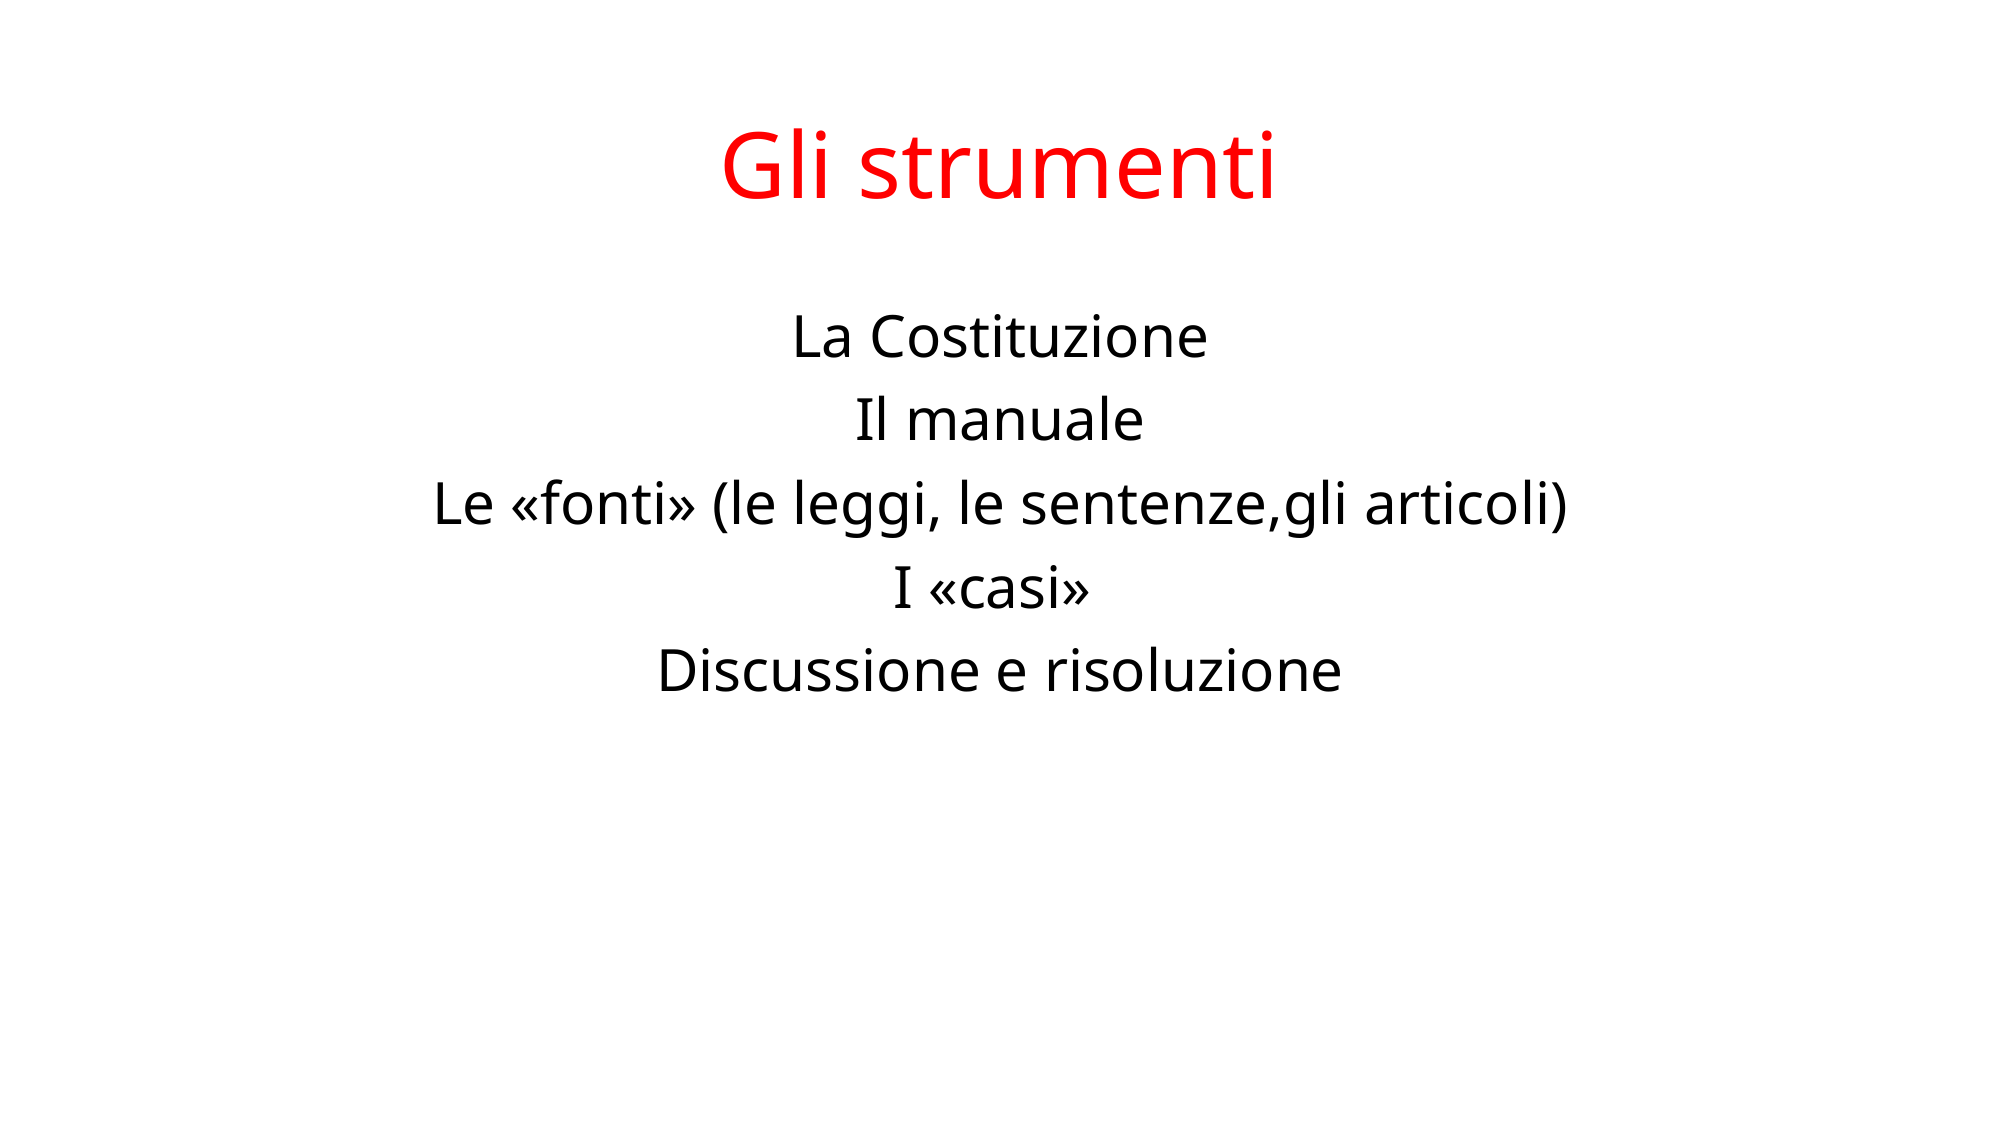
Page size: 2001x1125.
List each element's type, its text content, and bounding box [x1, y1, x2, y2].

list La Costituzione Il manuale Le «fonti» (le leggi, le sentenze,gli articoli) I «casi» Discussione e risoluzione [137, 299, 1863, 1014]
title Gli strumenti [137, 59, 1863, 278]
